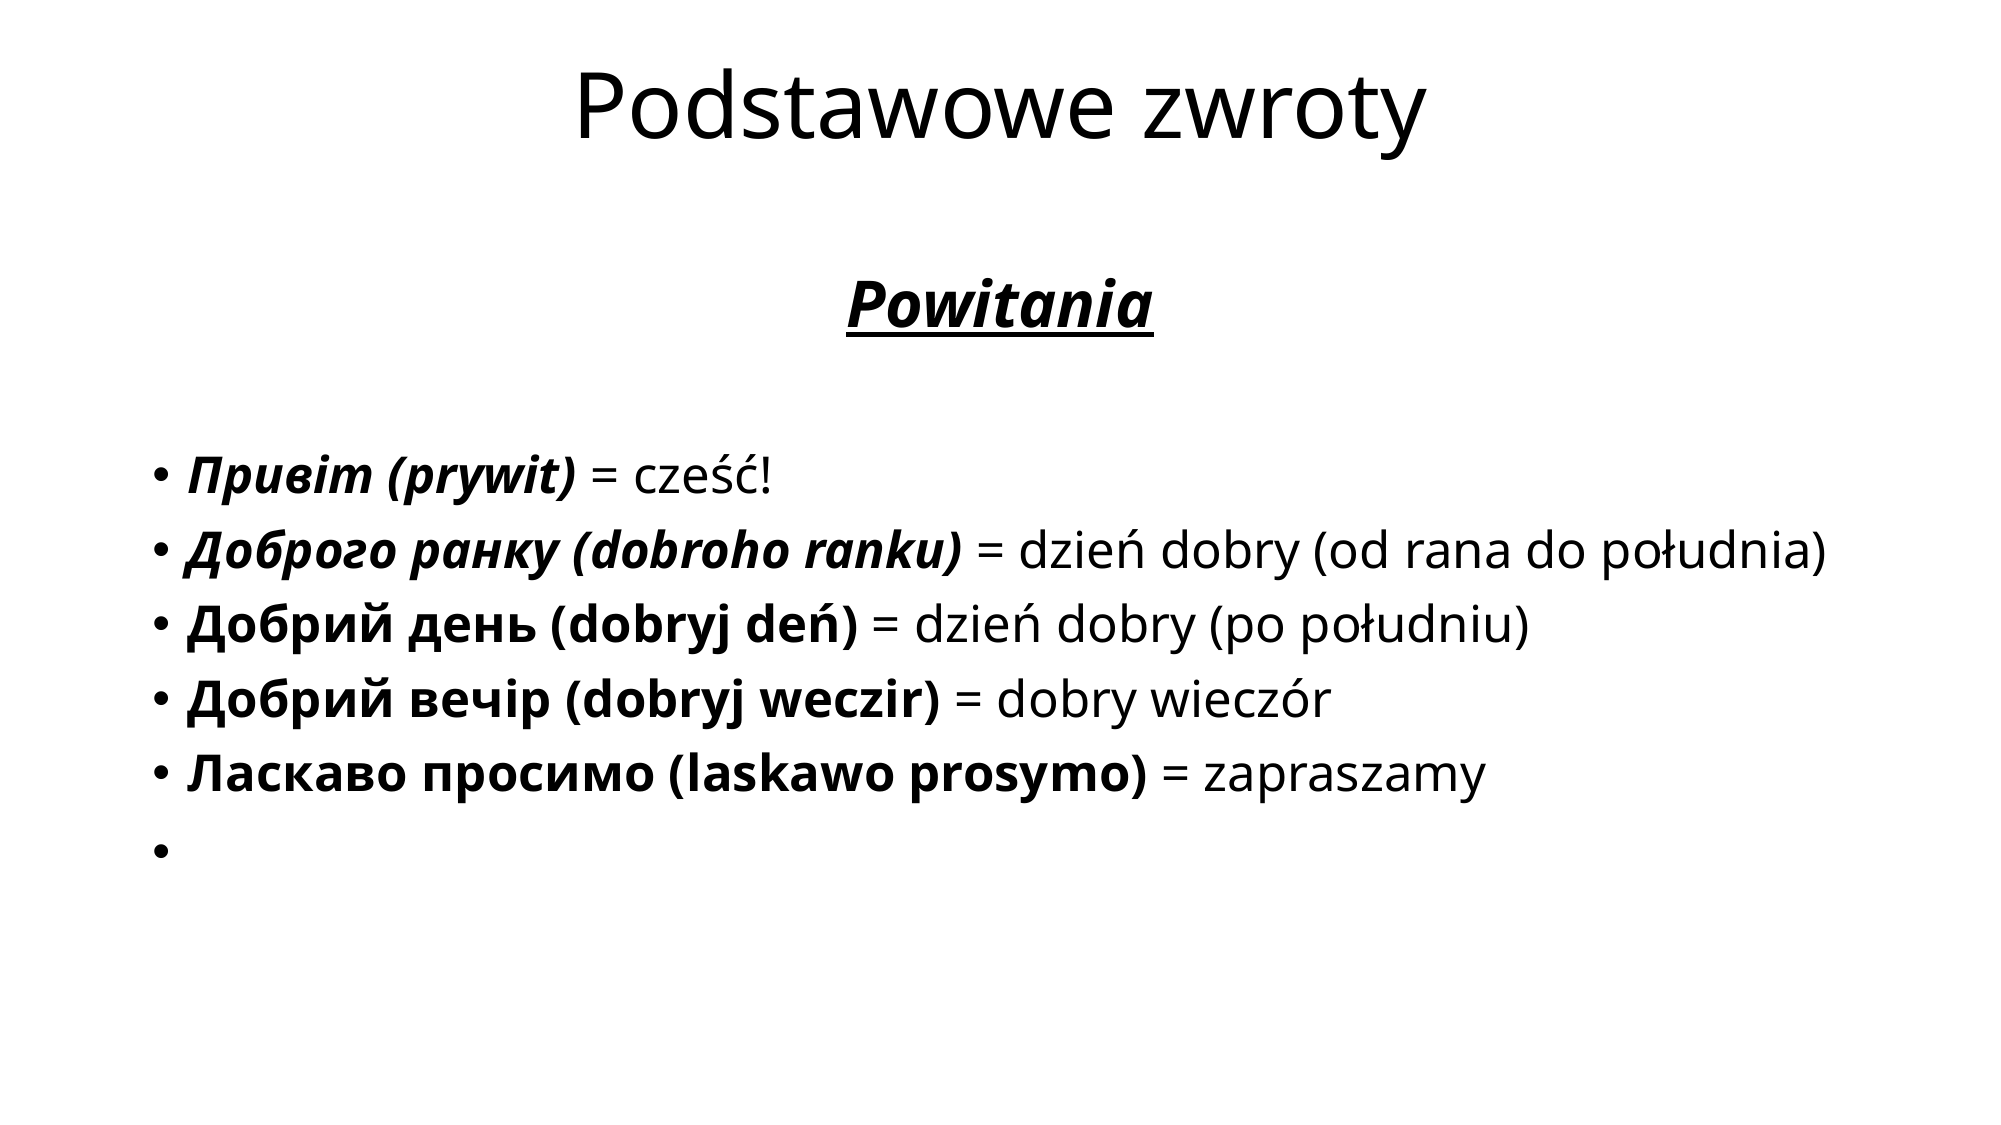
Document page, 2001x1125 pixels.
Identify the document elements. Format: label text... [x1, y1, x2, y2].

title Podstawowe zwroty [137, 0, 1863, 218]
list Powitania Привіт (prywit) = cześć! Доброго ранку (dobroho ranku) = dzień dobry (od rana do południa) Добрий день (dobryj deń) = dzień dobry (po południu) Добрий вечір (dobryj weczir) = dobry wieczór Ласкаво просимо (laskawo prosymo) = zapraszamy [137, 263, 1863, 862]
